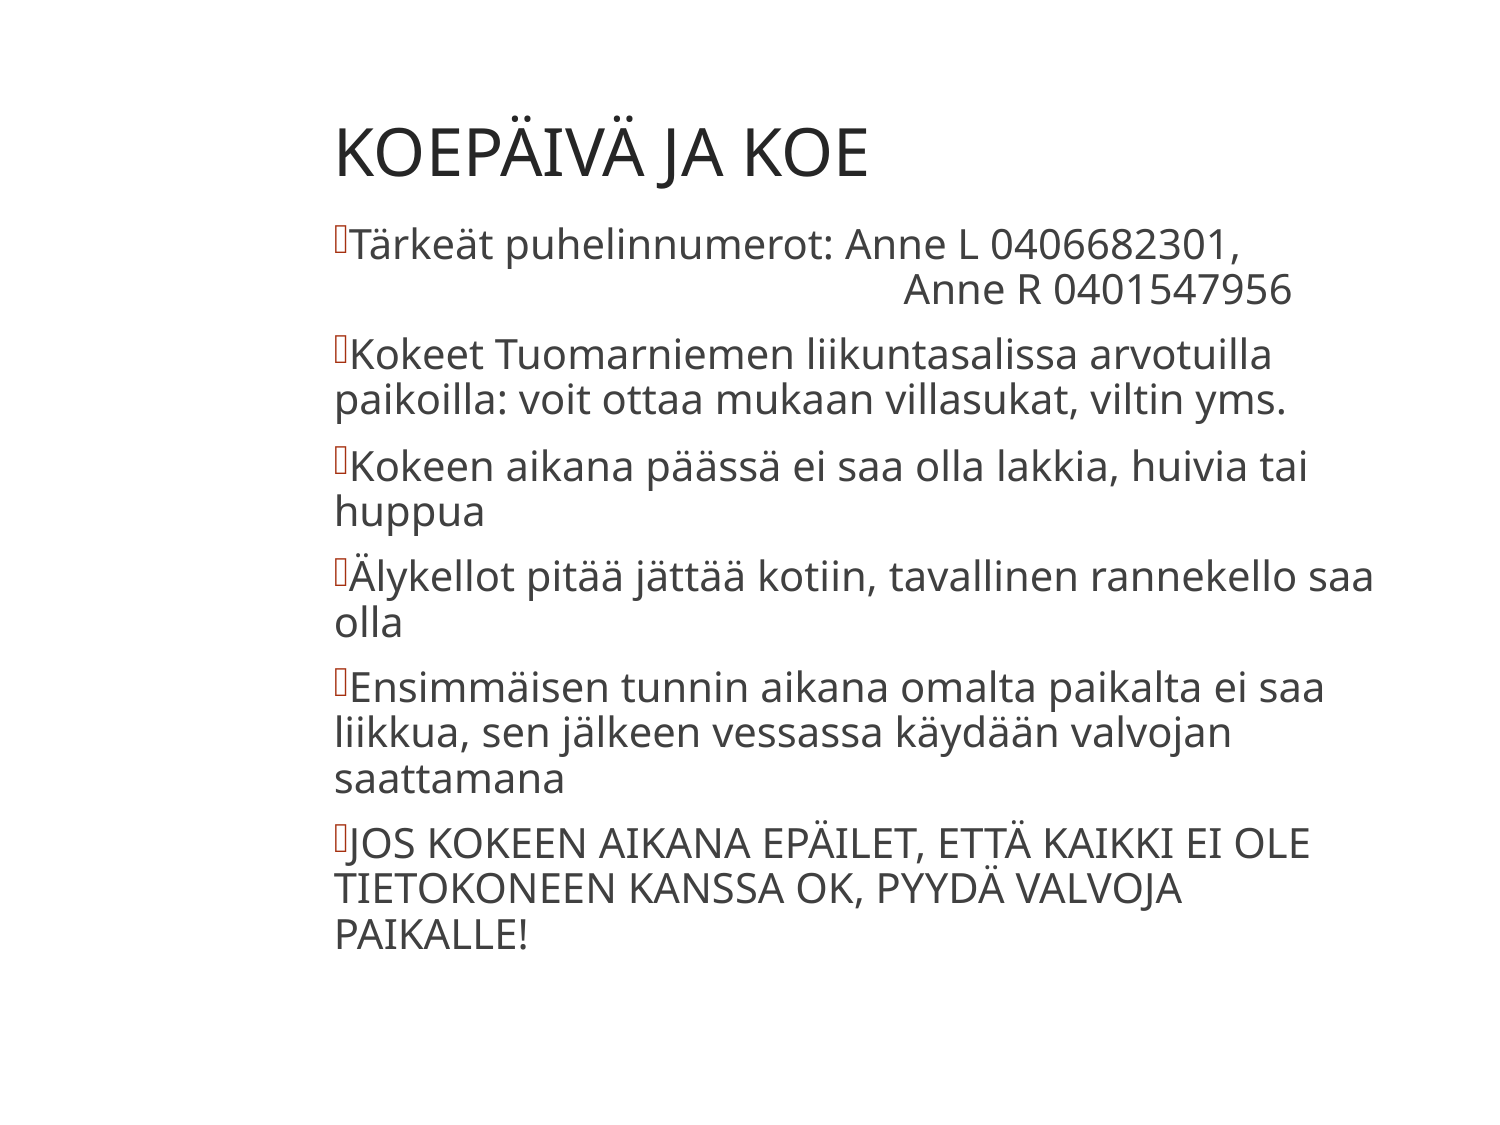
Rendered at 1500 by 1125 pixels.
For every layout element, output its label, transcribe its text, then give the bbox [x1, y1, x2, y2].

title KOEPÄIVÄ JA KOE [318, 102, 1400, 215]
list Tärkeät puhelinnumerot: Anne L 0406682301, Anne R 0401547956 Kokeet Tuomarniemen liikuntasalissa arvotuilla paikoilla: voit ottaa mukaan villasukat, viltin yms. Kokeen aikana päässä ei saa olla lakkia, huivia tai huppua Älykellot pitää jättää kotiin, tavallinen rannekello saa olla Ensimmäisen tunnin aikana omalta paikalta ei saa liikkua, sen jälkeen vessassa käydään valvojan saattamana JOS KOKEEN AIKANA EPÄILET, ETTÄ KAIKKI EI OLE TIETOKONEEN KANSSA OK, PYYDÄ VALVOJA PAIKALLE! [318, 215, 1400, 989]
